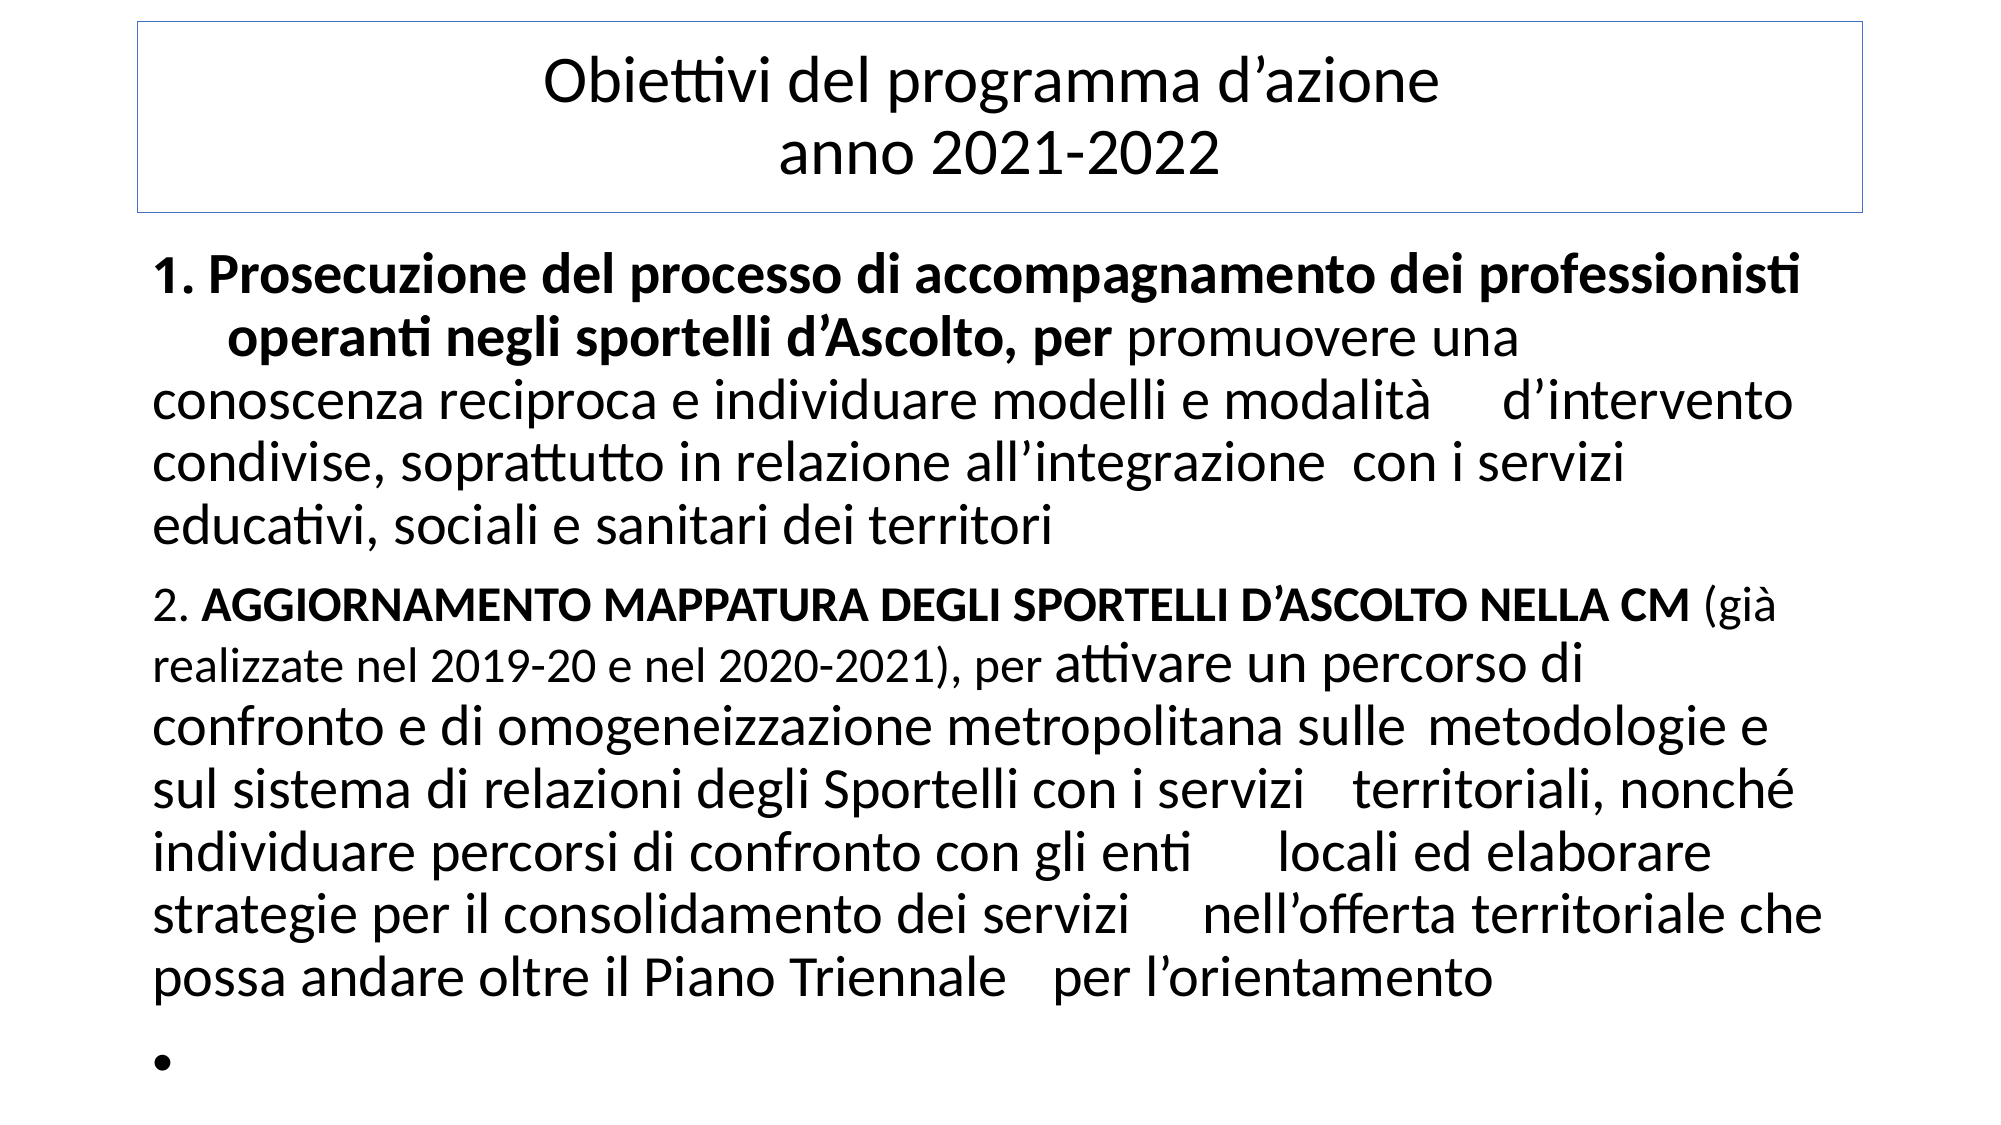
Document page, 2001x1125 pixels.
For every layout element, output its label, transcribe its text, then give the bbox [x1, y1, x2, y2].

title Obiettivi del programma d’azione anno 2021-2022 [137, 21, 1863, 213]
list 1. Prosecuzione del processo di accompagnamento dei professionisti operanti negli sportelli d’Ascolto, per promuovere una conoscenza reciproca e individuare modelli e modalità d’intervento condivise, soprattutto in relazione all’integrazione con i servizi educativi, sociali e sanitari dei territori 2. AGGIORNAMENTO MAPPATURA DEGLI SPORTELLI D’ASCOLTO NELLA CM (già realizzate nel 2019-20 e nel 2020-2021), per attivare un percorso di confronto e di omogeneizzazione metropolitana sulle metodologie e sul sistema di relazioni degli Sportelli con i servizi territoriali, nonché individuare percorsi di confronto con gli enti locali ed elaborare strategie per il consolidamento dei servizi nell’offerta territoriale che possa andare oltre il Piano Triennale per l’orientamento [137, 235, 1863, 1102]
